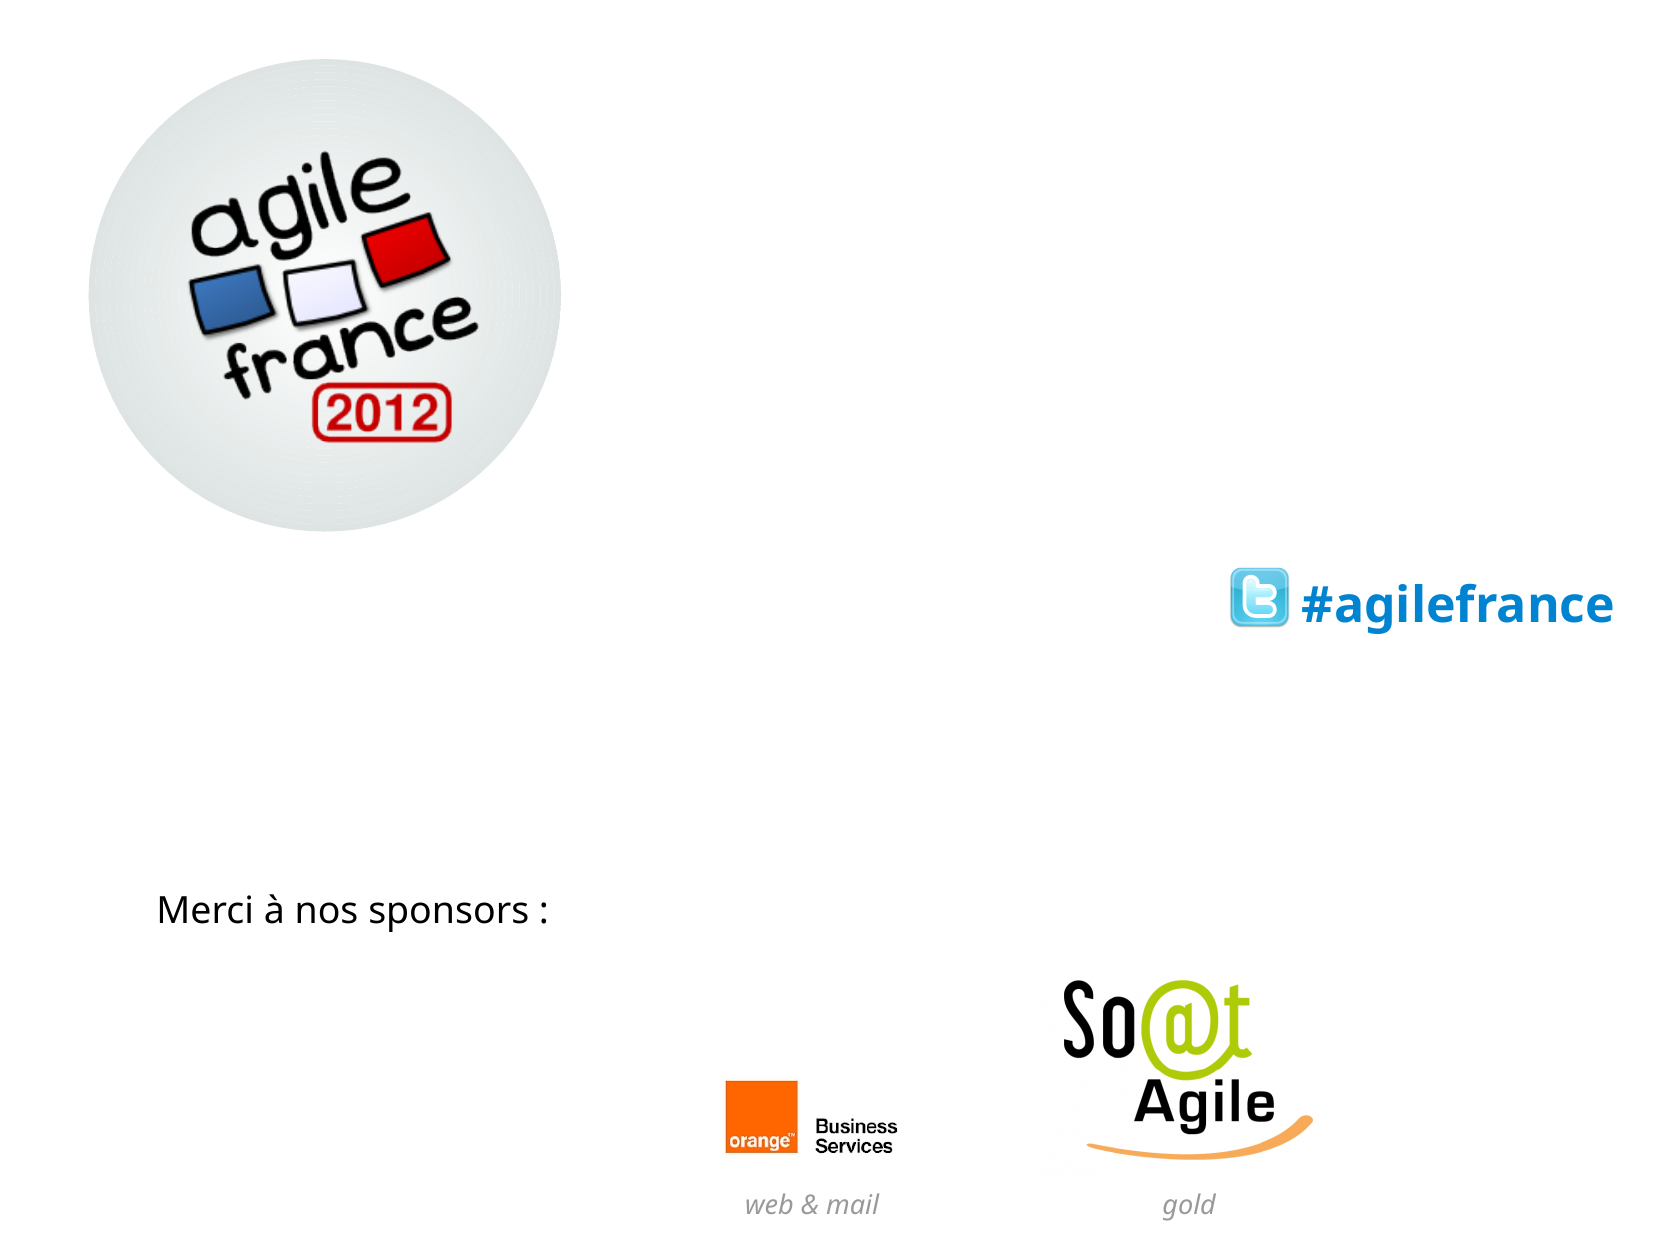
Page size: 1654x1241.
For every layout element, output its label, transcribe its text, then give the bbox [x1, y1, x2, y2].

picture [165, 136, 484, 455]
picture [1228, 566, 1291, 629]
picture [1040, 963, 1336, 1176]
text_box #agilefrance [1273, 561, 1610, 642]
text_box Merci à nos sponsors : [141, 876, 549, 940]
text_box gold [1147, 1178, 1229, 1229]
picture [722, 1057, 900, 1176]
text_box web & mail [730, 1178, 893, 1229]
text_box [88, 59, 562, 532]
